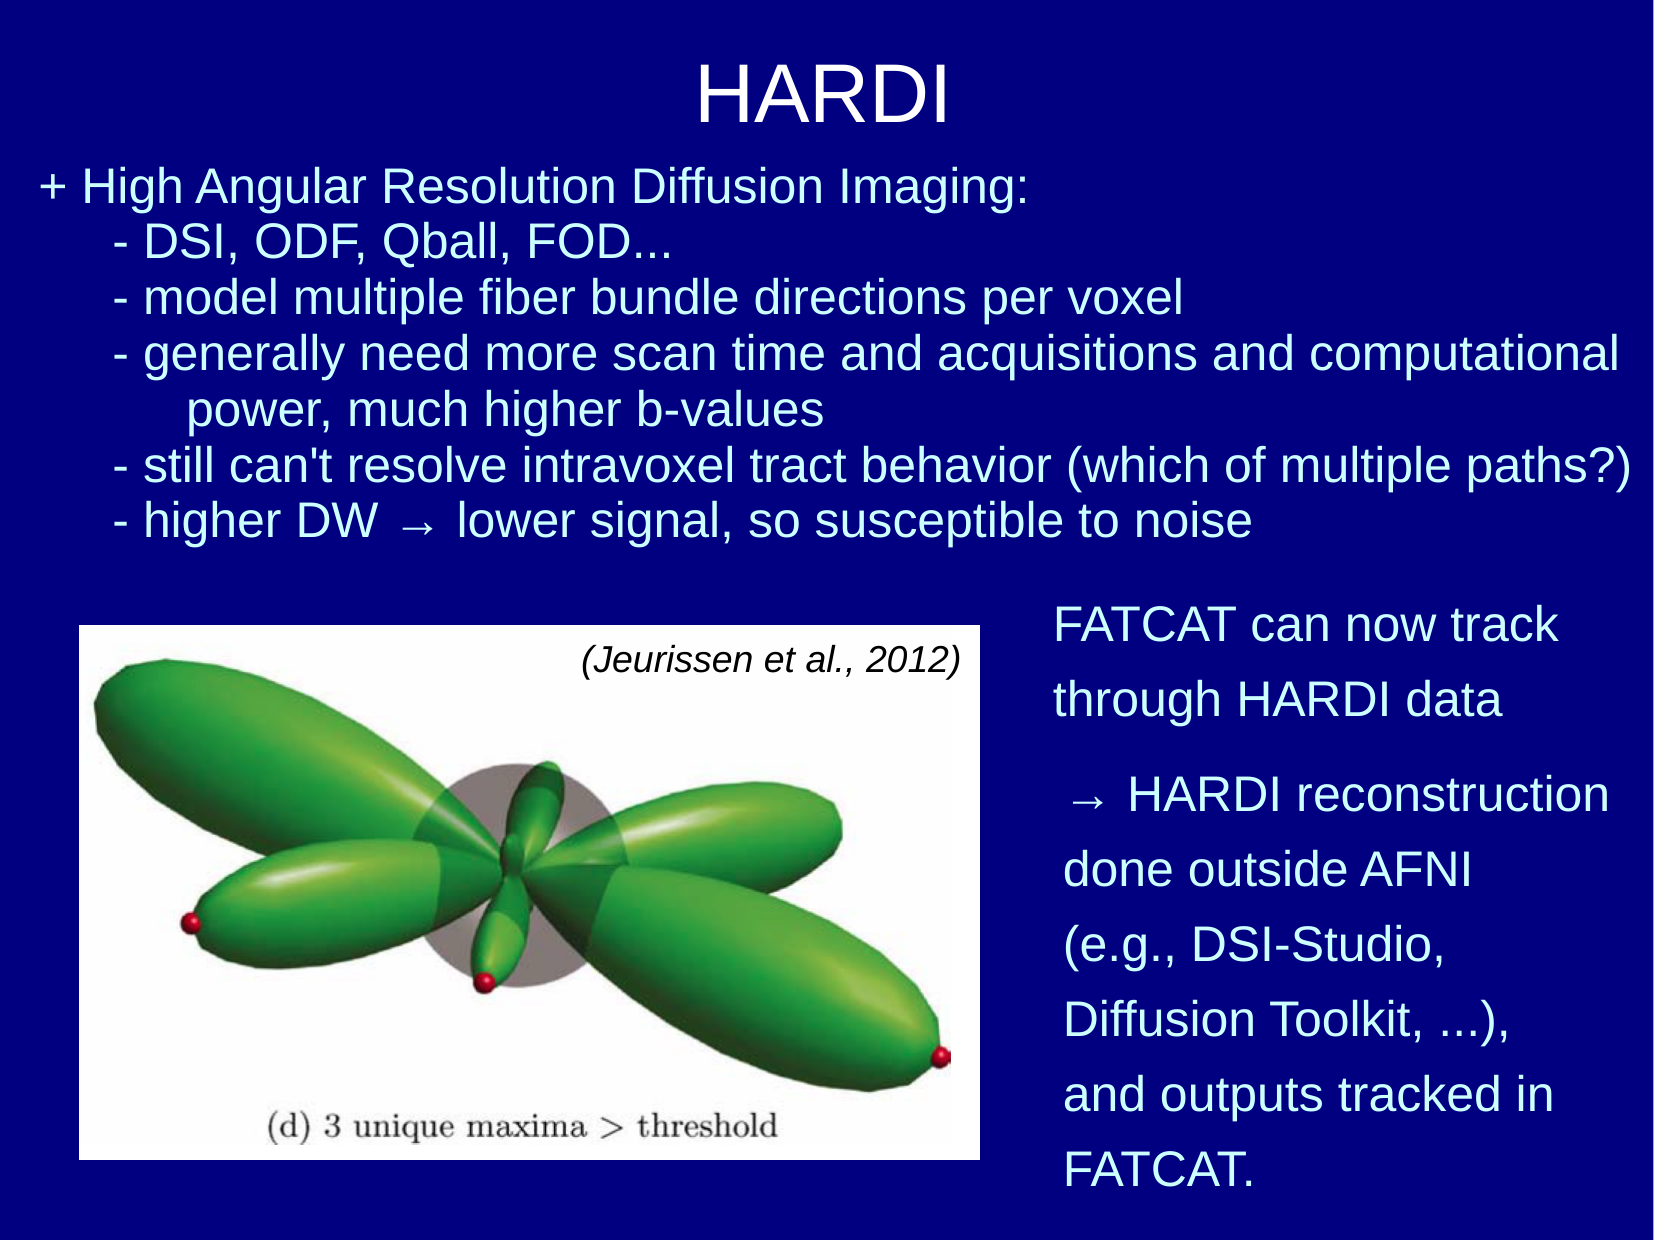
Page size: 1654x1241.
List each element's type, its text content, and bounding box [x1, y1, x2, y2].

picture [79, 625, 980, 1160]
text_box (Jeurissen et al., 2012) [566, 630, 978, 688]
text_box FATCAT can now track through HARDI data [1038, 569, 1574, 735]
text_box + High Angular Resolution Diffusion Imaging: - DSI, ODF, Qball, FOD... - model multiple fiber bundle directions per voxel - generally need more scan time and acquisitions and computational power, much higher b-values - still can't resolve intravoxel tract behavior (which of multiple paths?) - higher DW → lower signal, so susceptible to noise [23, 150, 1650, 556]
text_box → HARDI reconstruction done outside AFNI (e.g., DSI-Studio, Diffusion Toolkit, ...), and outputs tracked in FATCAT. [1048, 739, 1626, 1205]
text_box HARDI [141, 47, 1506, 141]
